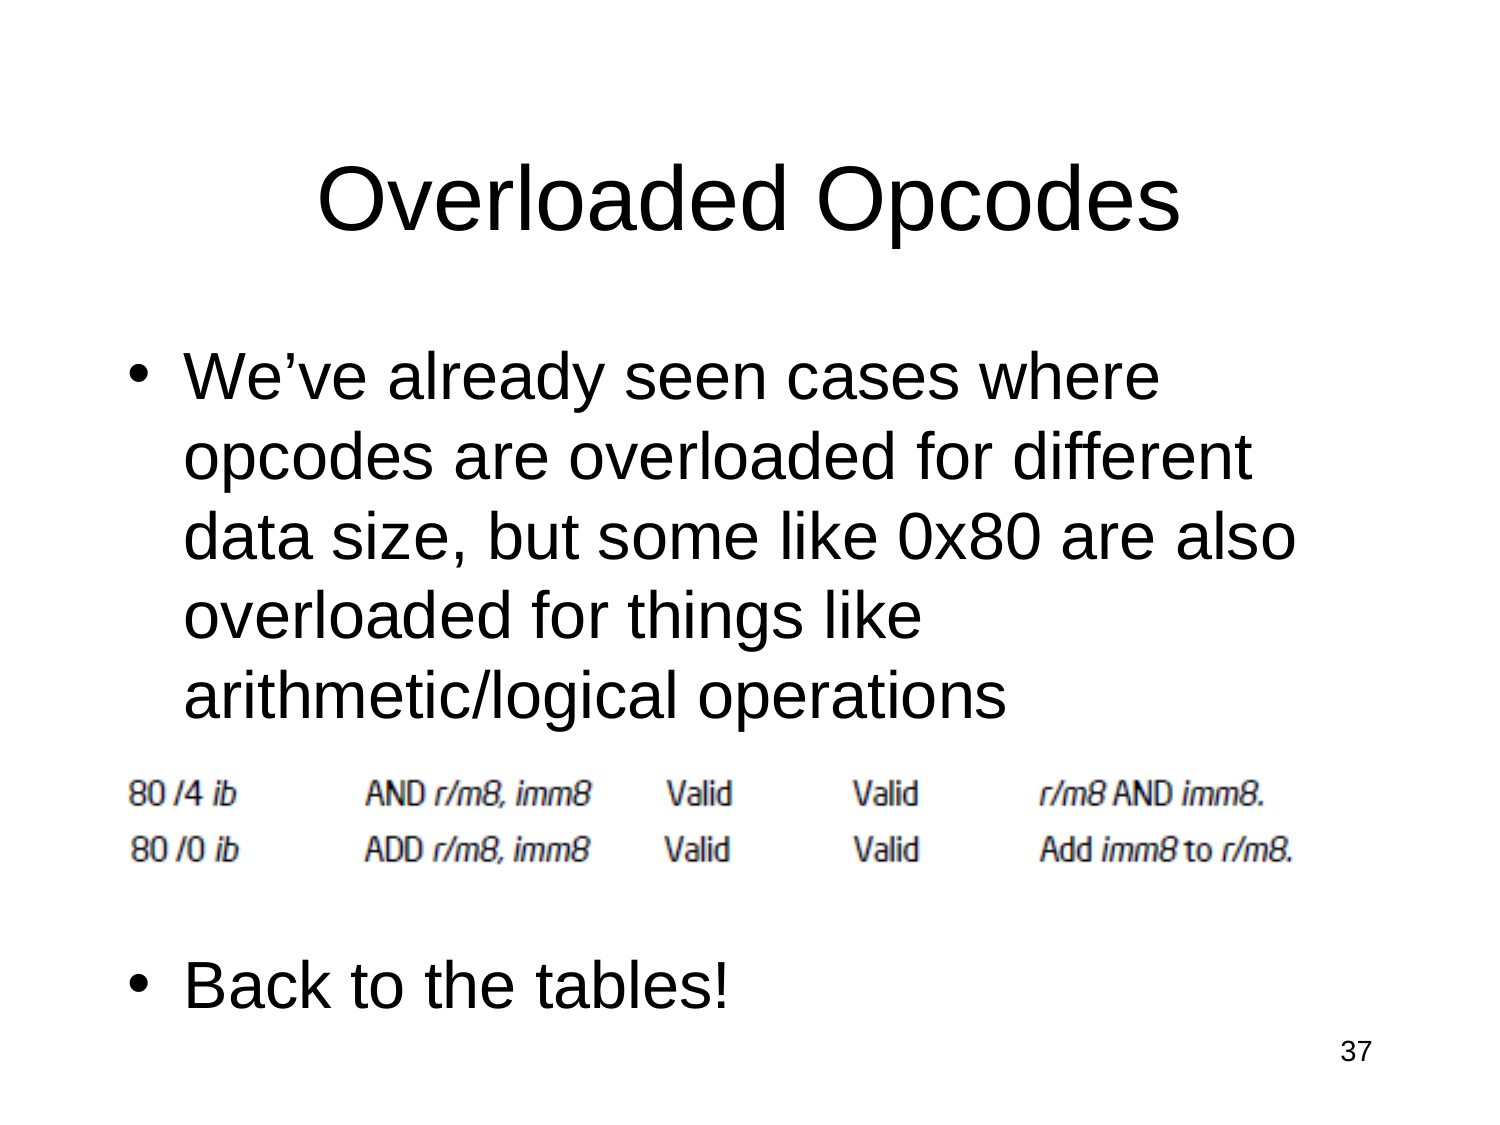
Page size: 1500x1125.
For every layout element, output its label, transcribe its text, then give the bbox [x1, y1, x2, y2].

list We’ve already seen cases where opcodes are overloaded for different data size, but some like 0x80 are also overloaded for things like arithmetic/logical operations Back to the tables! [112, 324, 1388, 1030]
title Overloaded Opcodes [112, 99, 1388, 288]
text_box <number> [1074, 1025, 1388, 1101]
picture [123, 762, 1326, 888]
